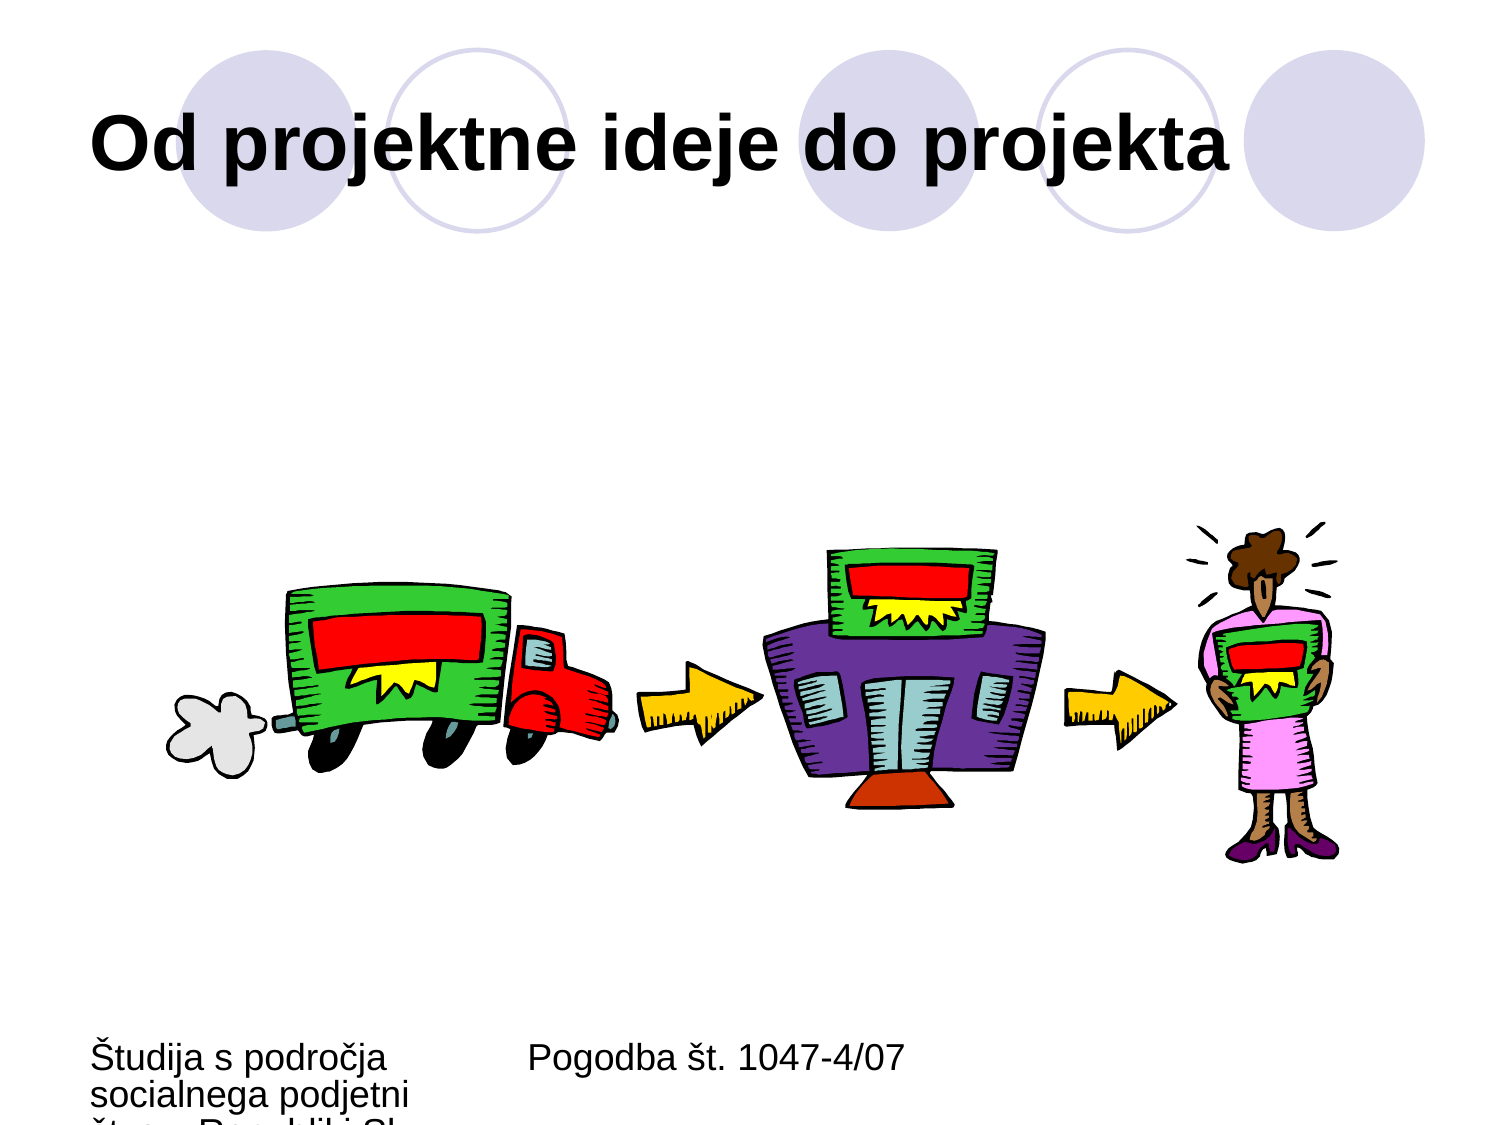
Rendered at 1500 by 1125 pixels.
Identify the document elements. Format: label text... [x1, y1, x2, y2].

picture [159, 519, 1353, 864]
title Od projektne ideje do projekta [75, 45, 1426, 233]
